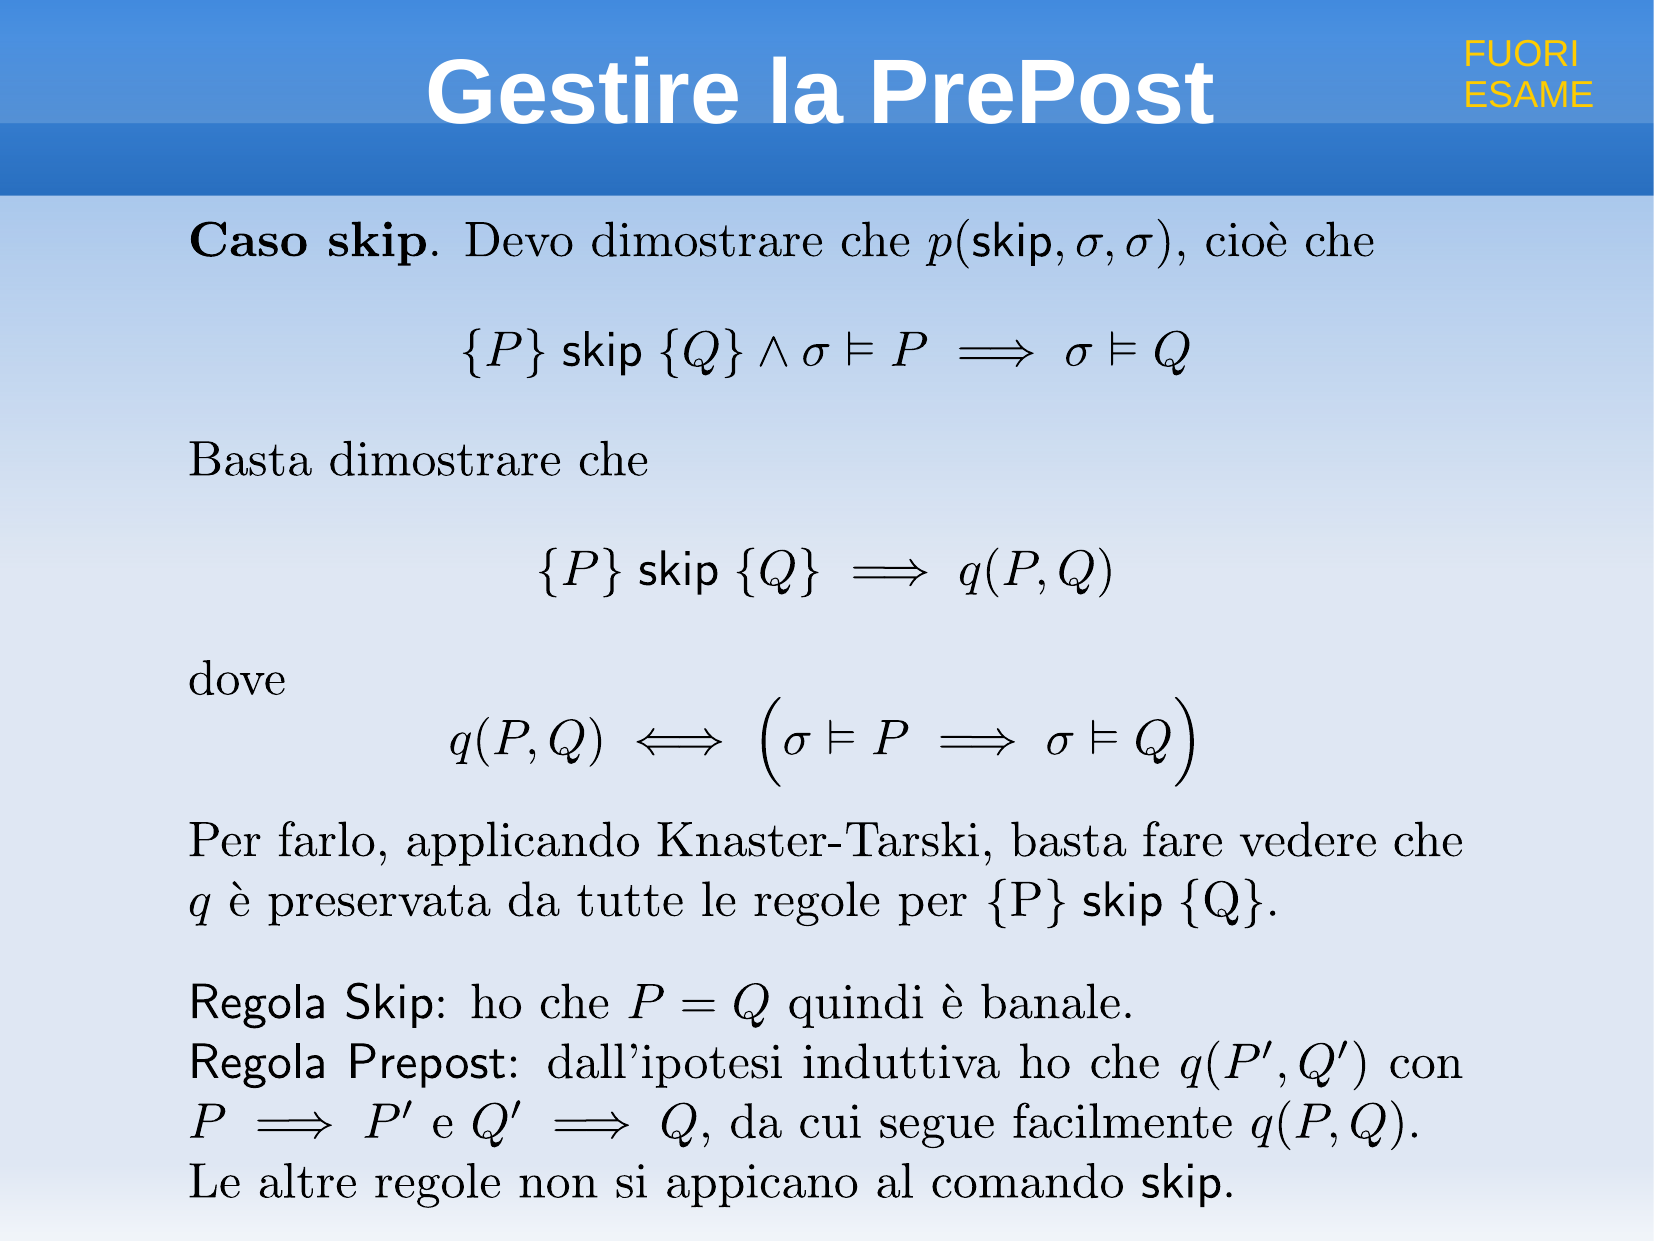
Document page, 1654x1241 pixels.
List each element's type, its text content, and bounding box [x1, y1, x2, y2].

title Gestire la PrePost [76, 0, 1565, 188]
text_box [187, 218, 1464, 1208]
text_box FUORI ESAME [1448, 24, 1610, 124]
picture [0, 0, 1654, 1241]
